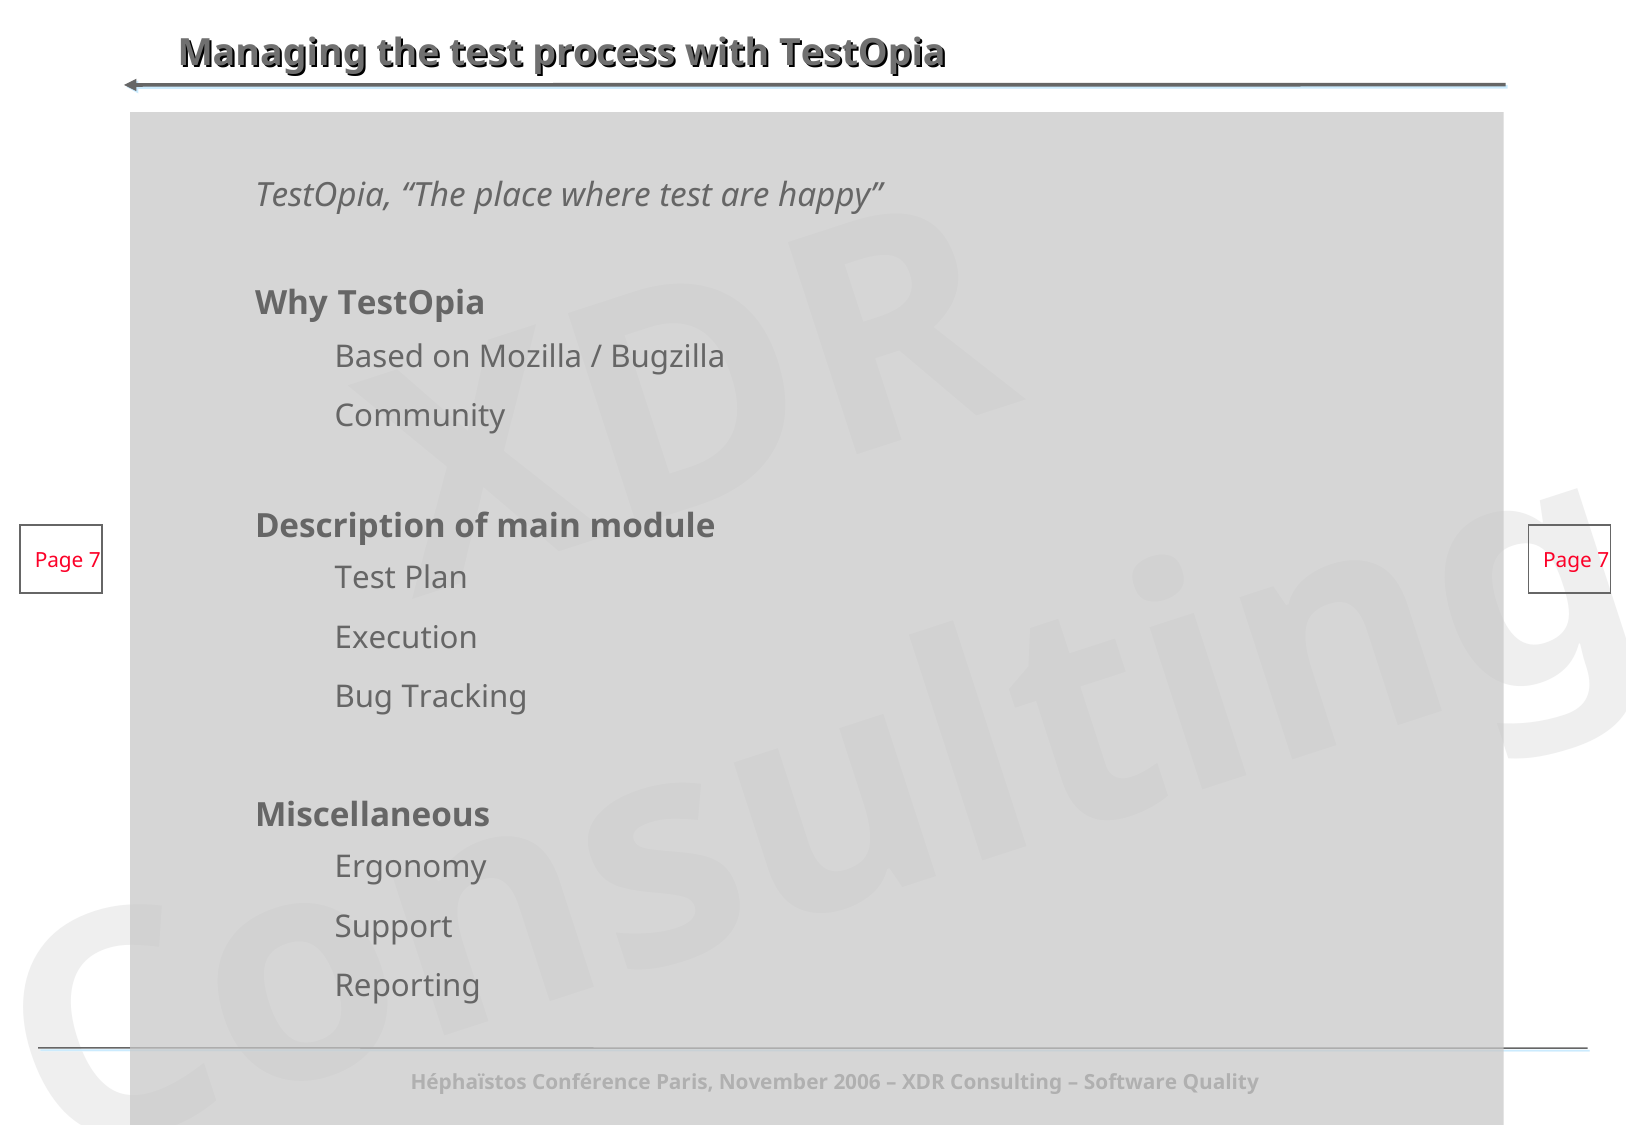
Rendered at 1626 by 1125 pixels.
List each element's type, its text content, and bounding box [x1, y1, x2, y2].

title Managing the test process with TestOpia [165, 16, 1547, 86]
list TestOpia, “The place where test are happy” Why TestOpia Based on Mozilla / Bugzilla Community Description of main module Test Plan Execution Bug Tracking Miscellaneous Ergonomy Support Reporting [130, 112, 1504, 1039]
